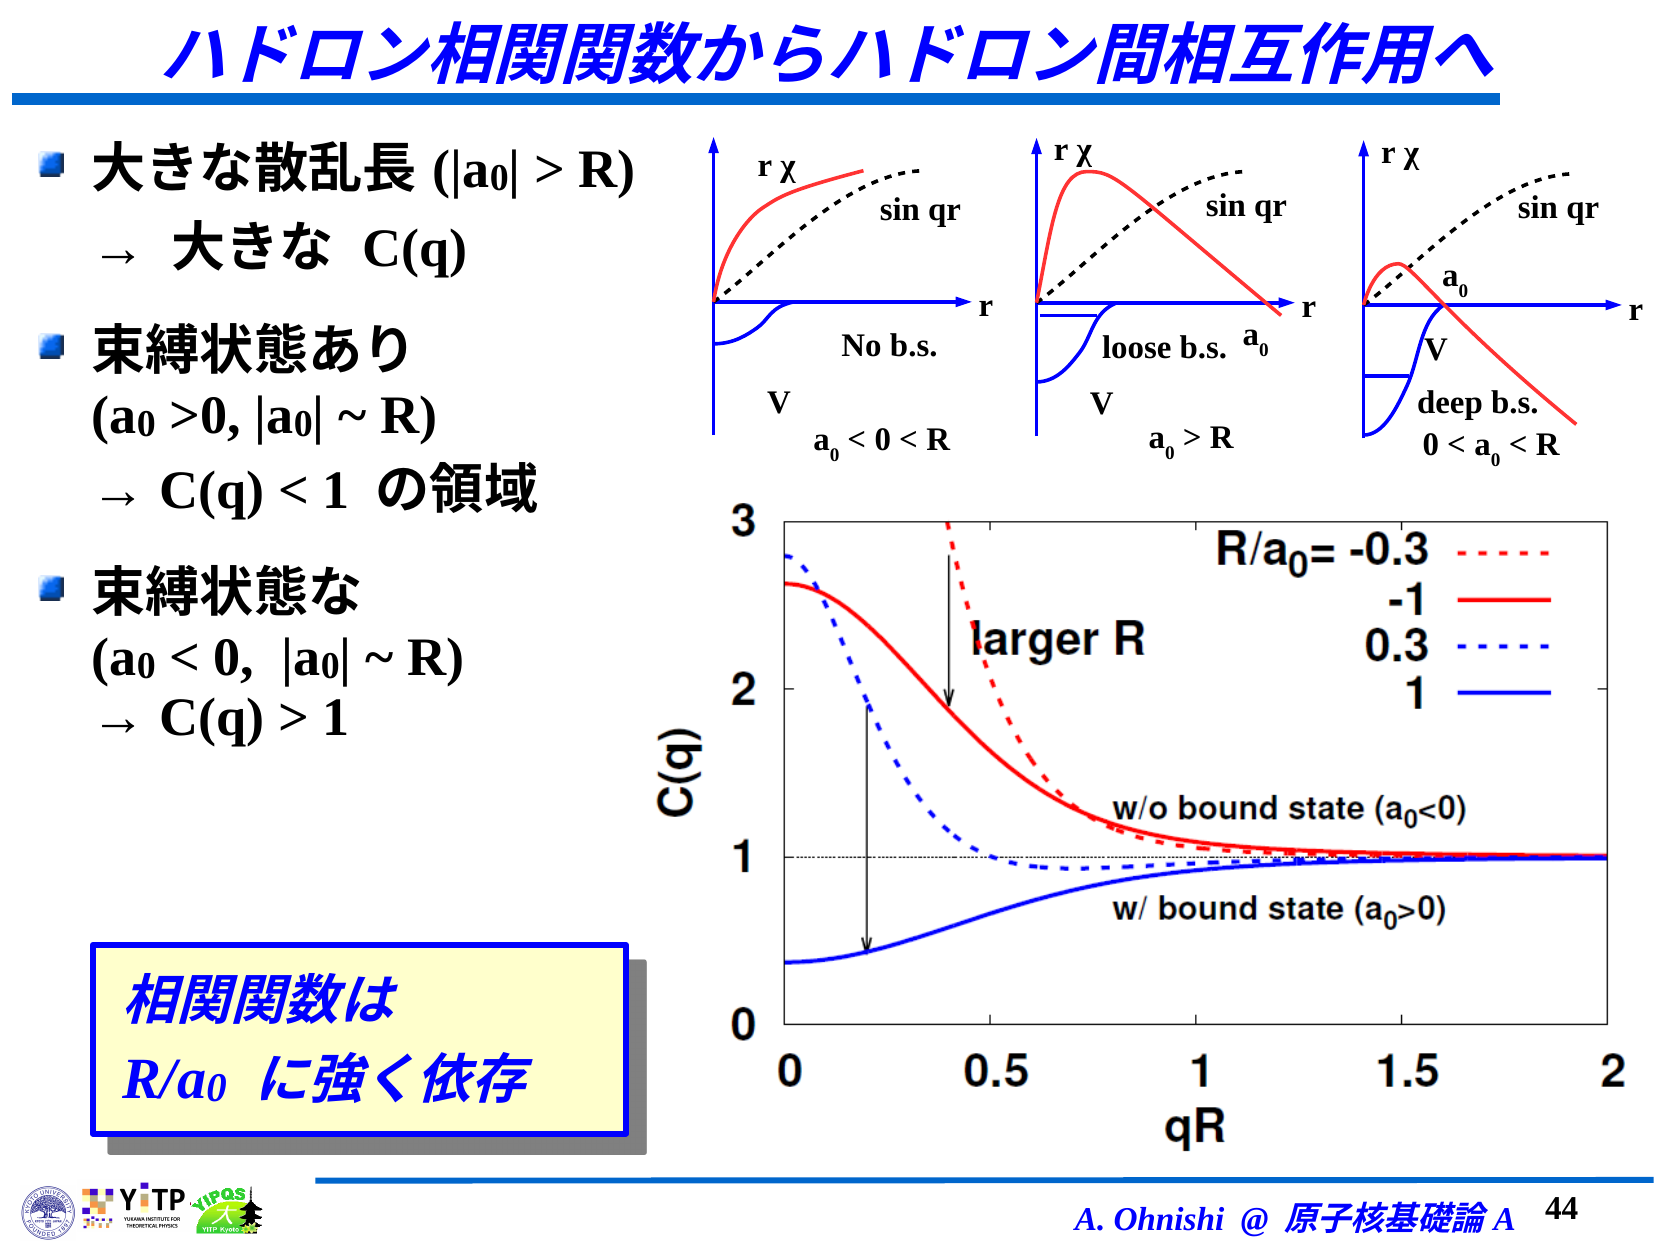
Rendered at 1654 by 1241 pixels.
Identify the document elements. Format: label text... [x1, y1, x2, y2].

picture [77, 1179, 263, 1234]
list 大きな散乱長(|a0| > R) → 大きな C(q) 束縛状態あり (a0 >0, |a0| ~ R) → C(q) < 1 の領域 束縛状態な (a0 < 0, |a0| ~ R) → C(q) > 1 [20, 124, 1621, 1137]
title ハドロン相関関数からハドロン間相互作用へ [0, 0, 1654, 99]
picture [20, 1185, 76, 1241]
text_box 相関関数は R/a0 に強く依存 [92, 944, 626, 1134]
picture [708, 130, 1644, 471]
picture [644, 475, 1634, 1164]
